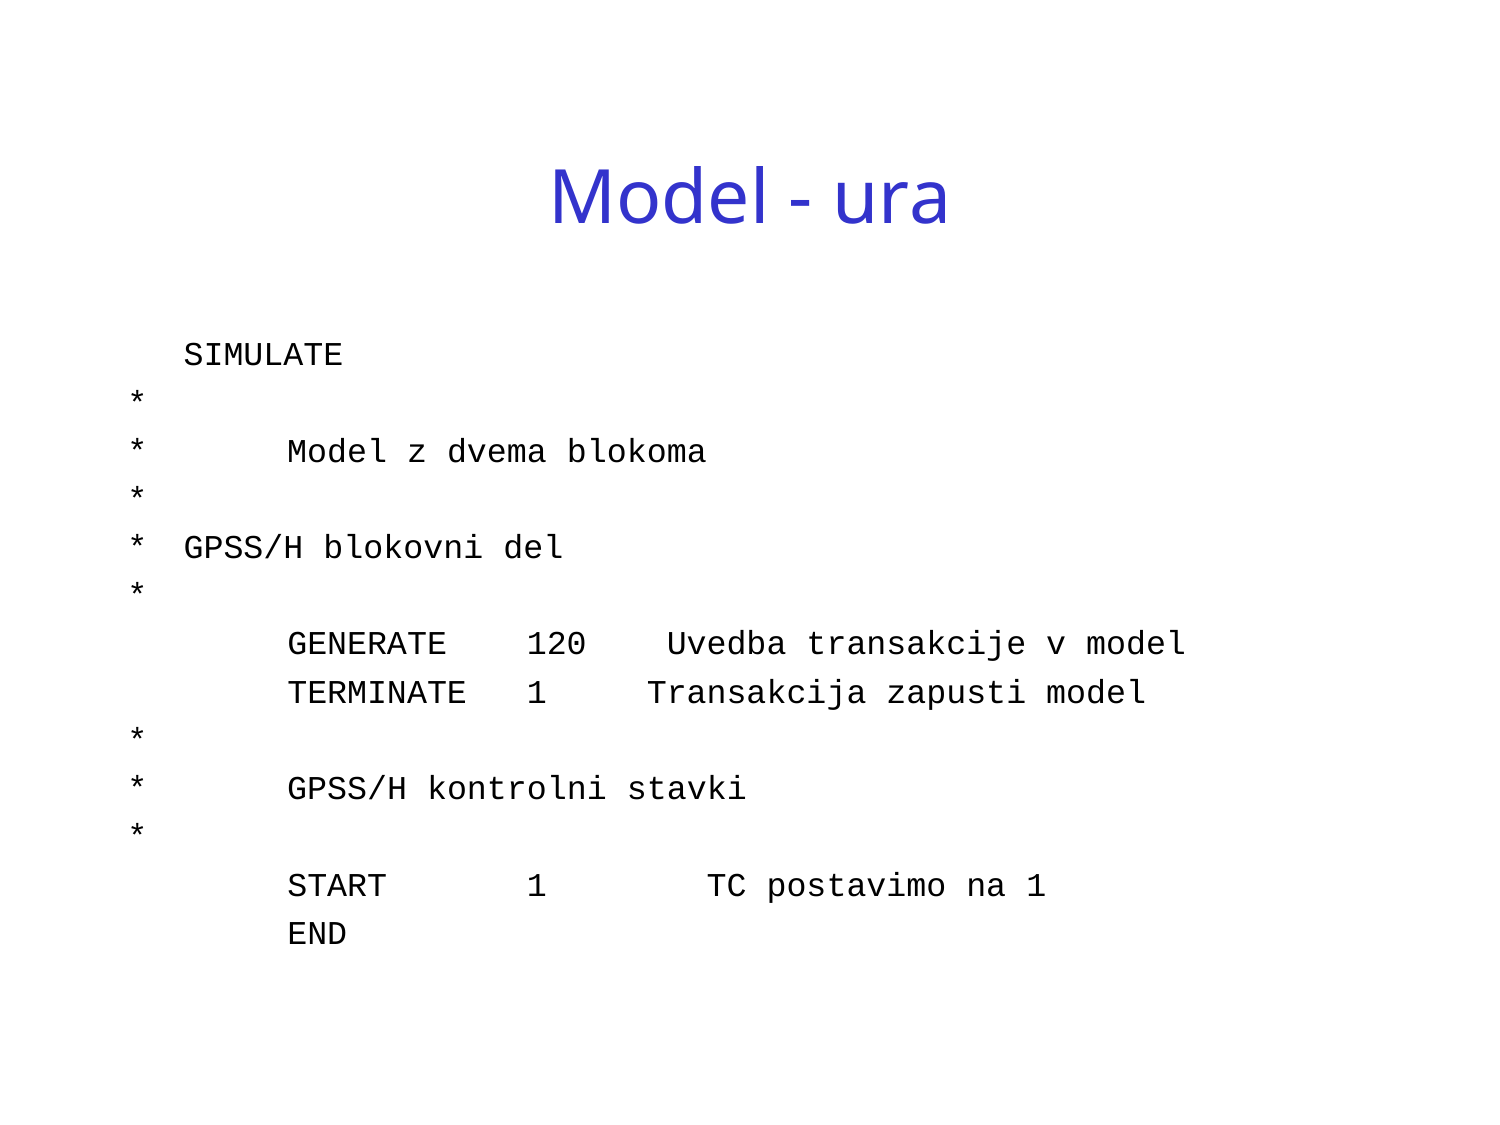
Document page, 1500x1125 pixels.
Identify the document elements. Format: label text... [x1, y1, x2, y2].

title Model - ura [112, 99, 1388, 288]
list SIMULATE * * Model z dvema blokoma * * GPSS/H blokovni del * GENERATE 120 Uvedba transakcije v model TERMINATE 1 Transakcija zapusti model * * GPSS/H kontrolni stavki * START 1 TC postavimo na 1 END [112, 324, 1388, 1001]
